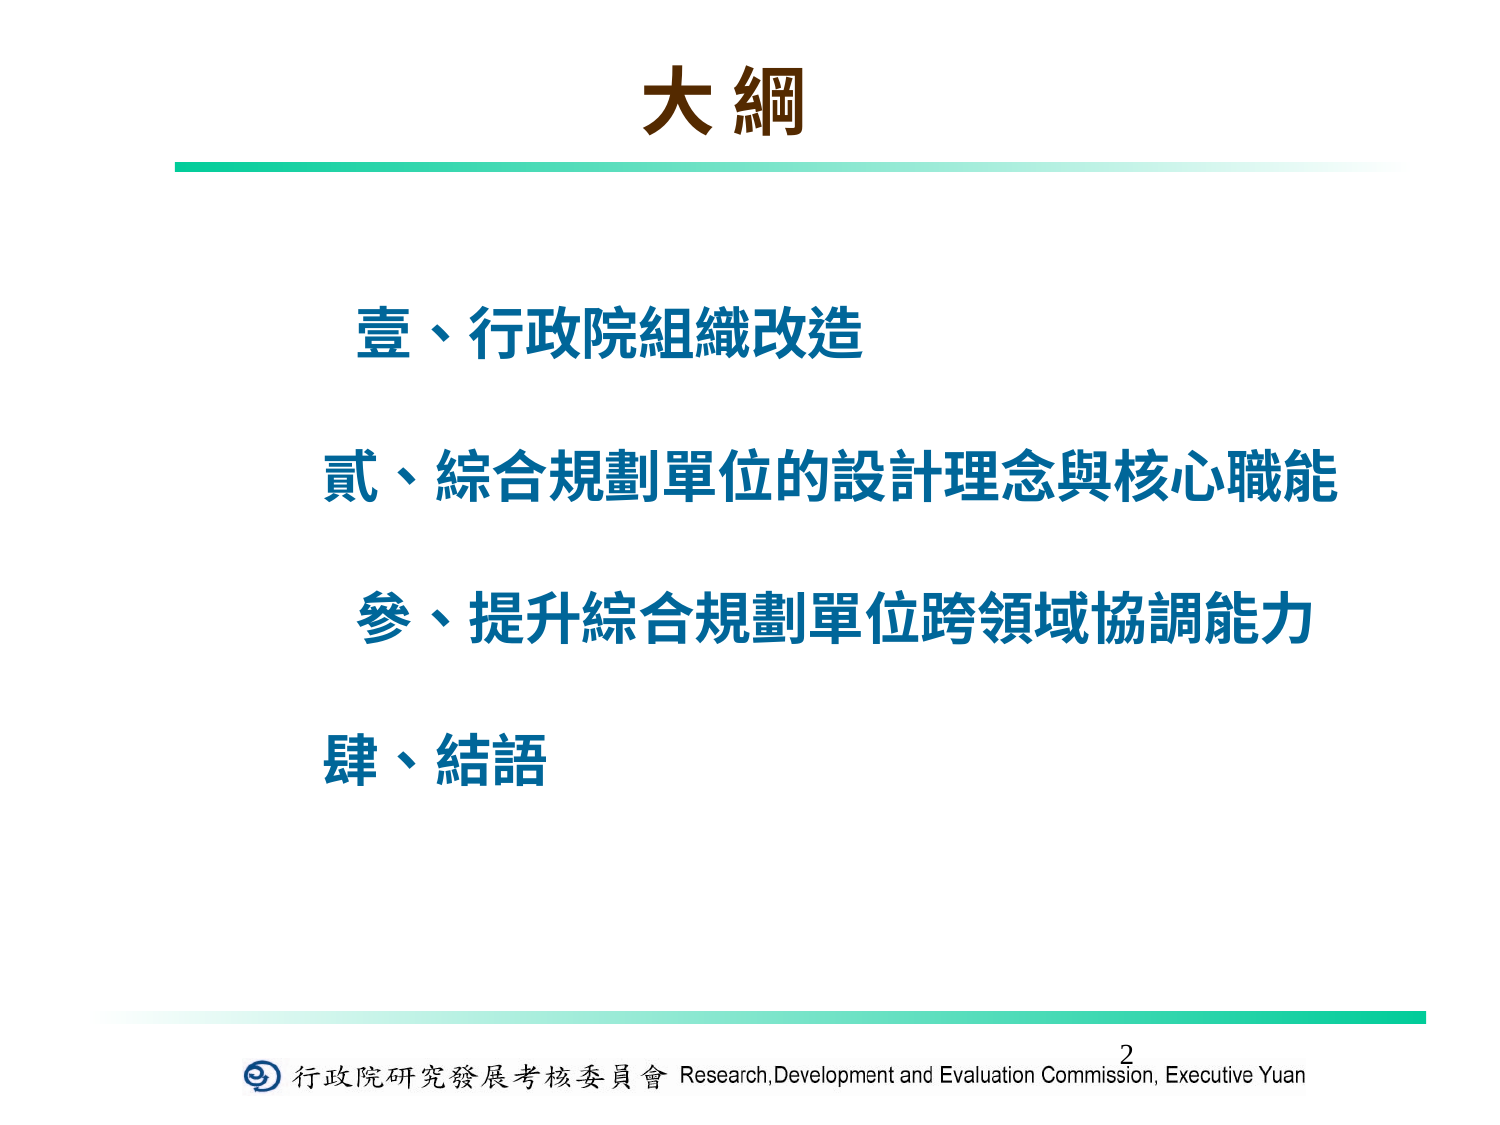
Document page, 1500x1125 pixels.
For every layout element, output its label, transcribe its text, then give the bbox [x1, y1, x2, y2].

text_box [1104, 1027, 1455, 1106]
list 壹、行政院組織改造 貳、綜合規劃單位的設計理念與核心職能 參、提升綜合規劃單位跨領域協調能力 肆、結語 [171, 290, 1359, 988]
title 大 綱 [324, 37, 1088, 163]
